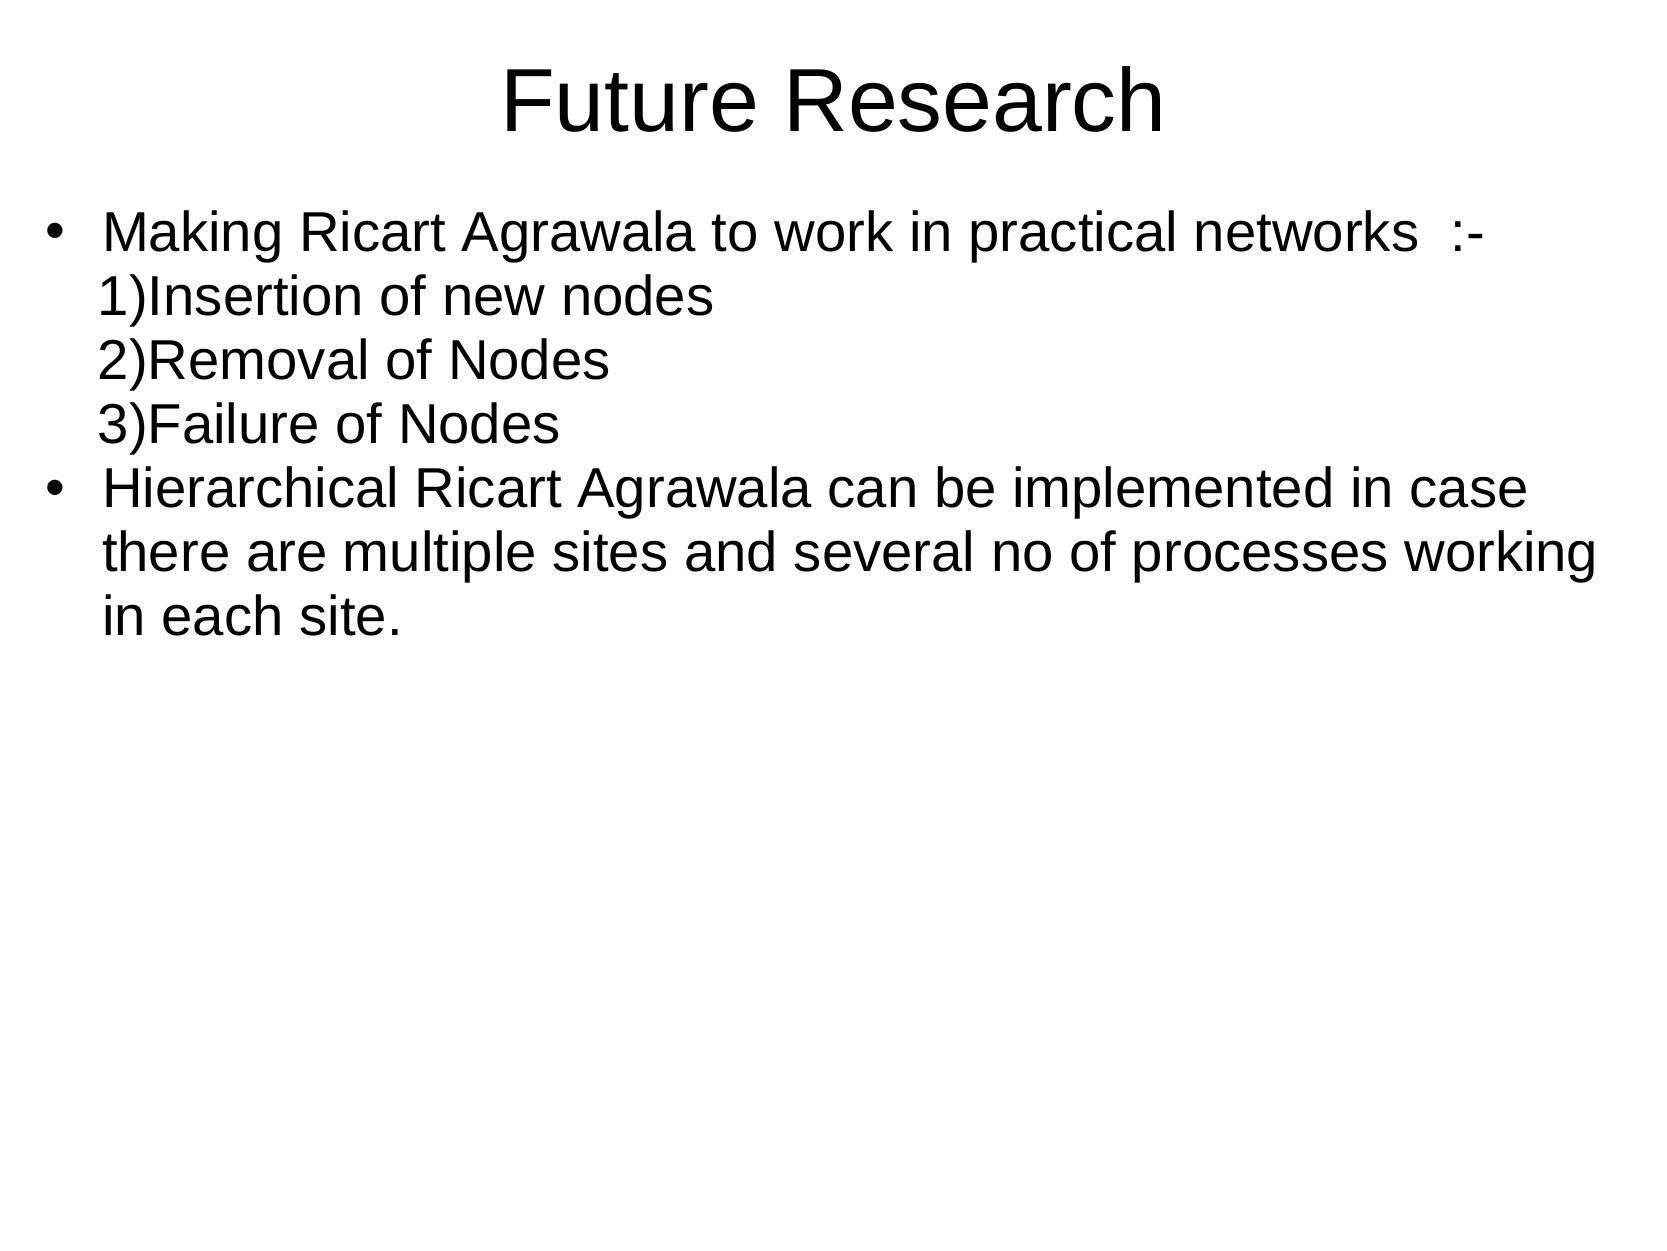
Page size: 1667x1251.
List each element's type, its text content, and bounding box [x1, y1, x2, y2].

list Making Ricart Agrawala to work in practical networks :- Insertion of new nodes Removal of Nodes Failure of Nodes Hierarchical Ricart Agrawala can be implemented in case there are multiple sites and several no of processes working in each site. [27, 199, 1612, 1099]
title Future Research [40, 50, 1627, 201]
